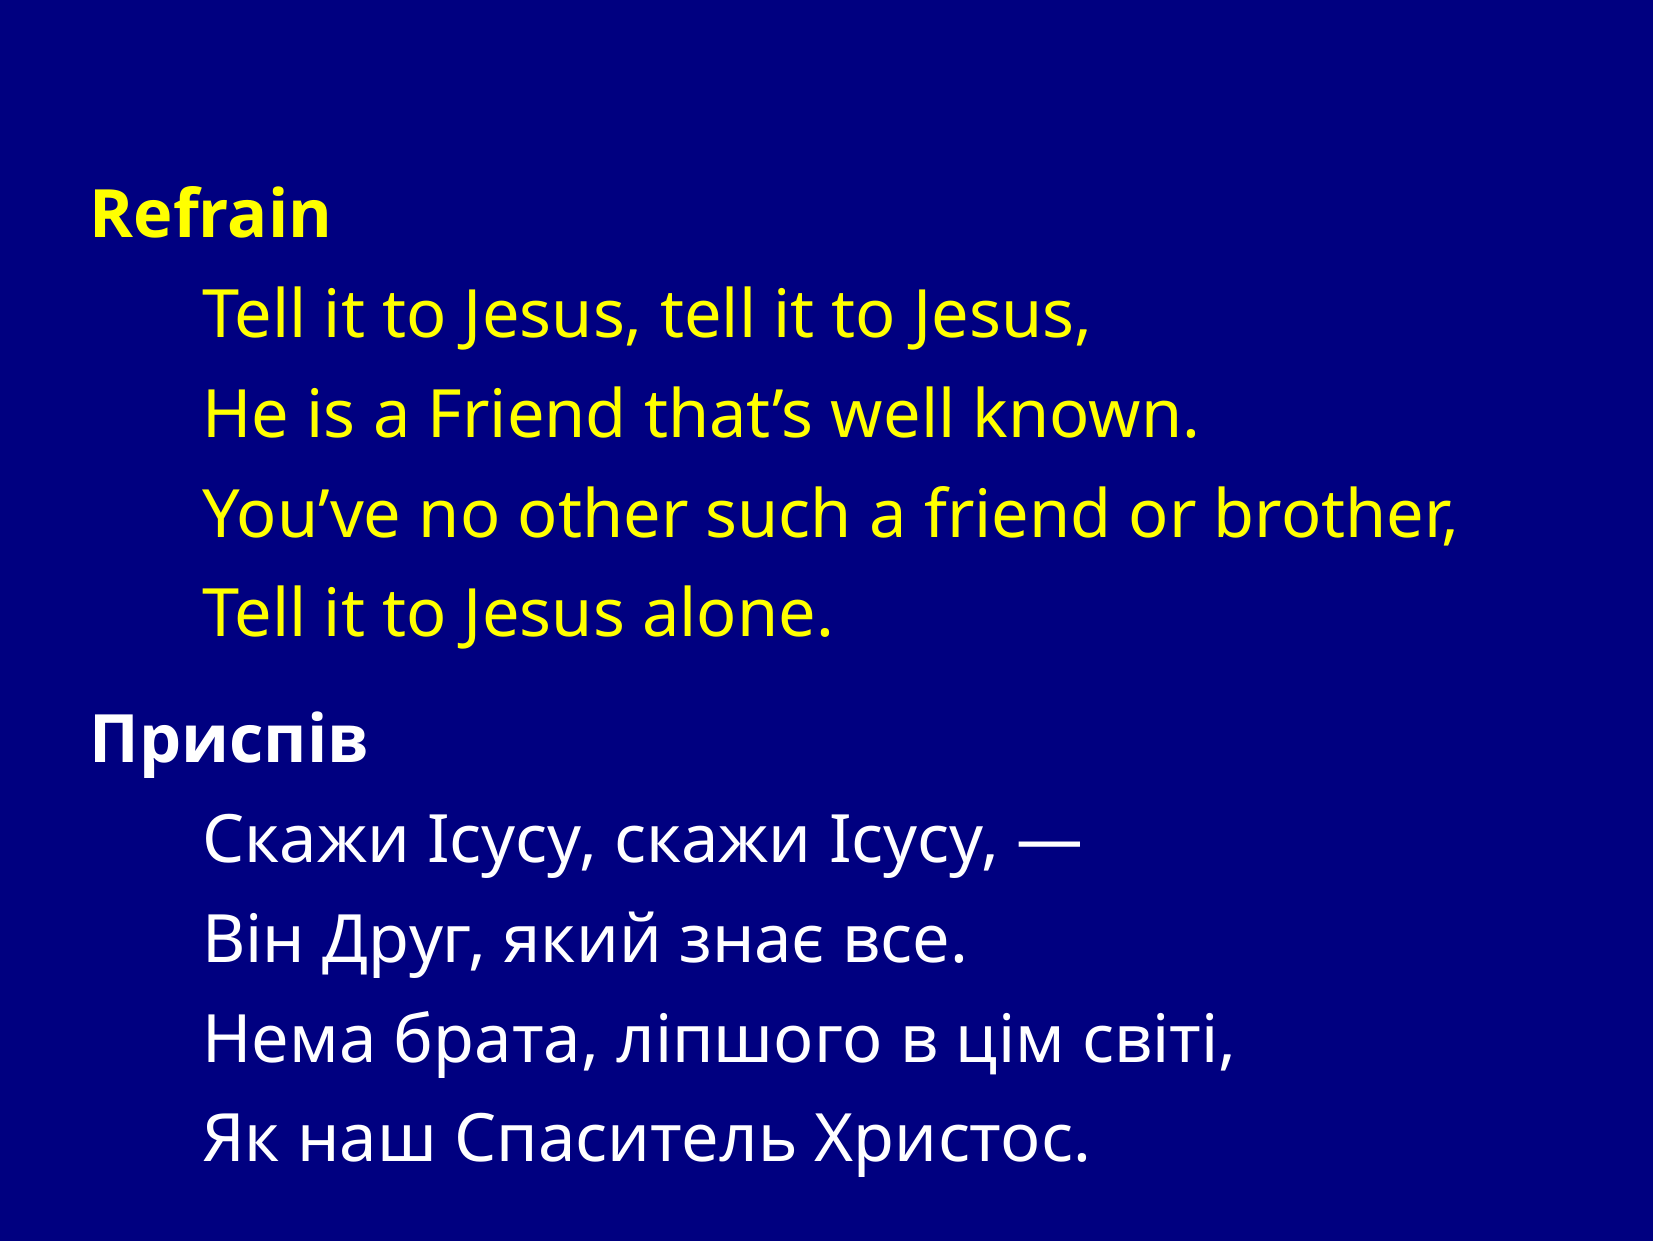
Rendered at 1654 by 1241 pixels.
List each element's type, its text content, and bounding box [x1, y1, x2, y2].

text_box Refrain Tell it to Jesus, tell it to Jesus, He is a Friend that’s well known. You’ve no other such a friend or brother, Tell it to Jesus alone. [75, 150, 1651, 638]
text_box Приспів Скажи Ісусу, скажи Ісусу, ― Він Друг, який знає все. Нема брата, ліпшого в цім світі, Як наш Спаситель Христос. [75, 675, 1576, 1163]
